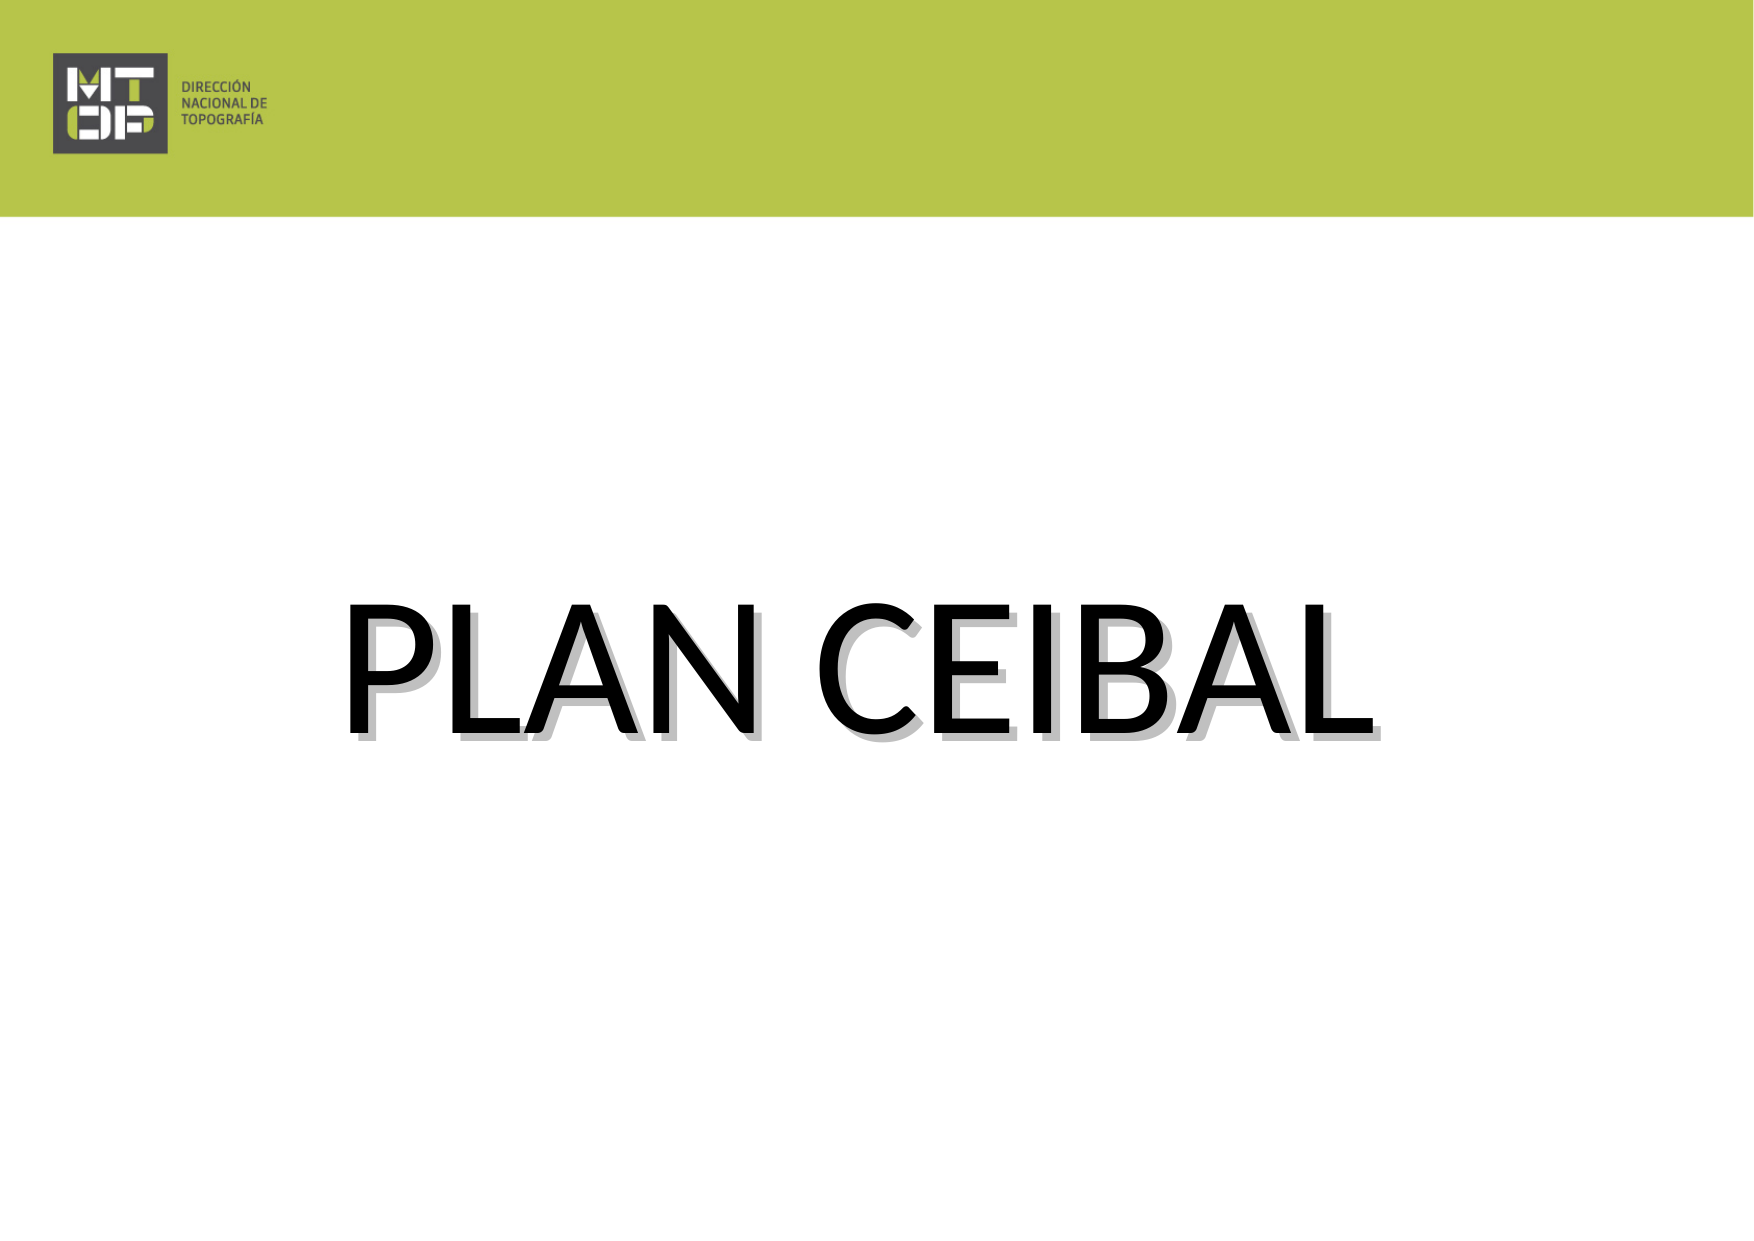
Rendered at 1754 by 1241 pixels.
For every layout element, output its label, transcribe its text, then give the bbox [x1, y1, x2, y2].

picture [0, 0, 1754, 1241]
text_box PLAN CEIBAL [67, 525, 1646, 782]
